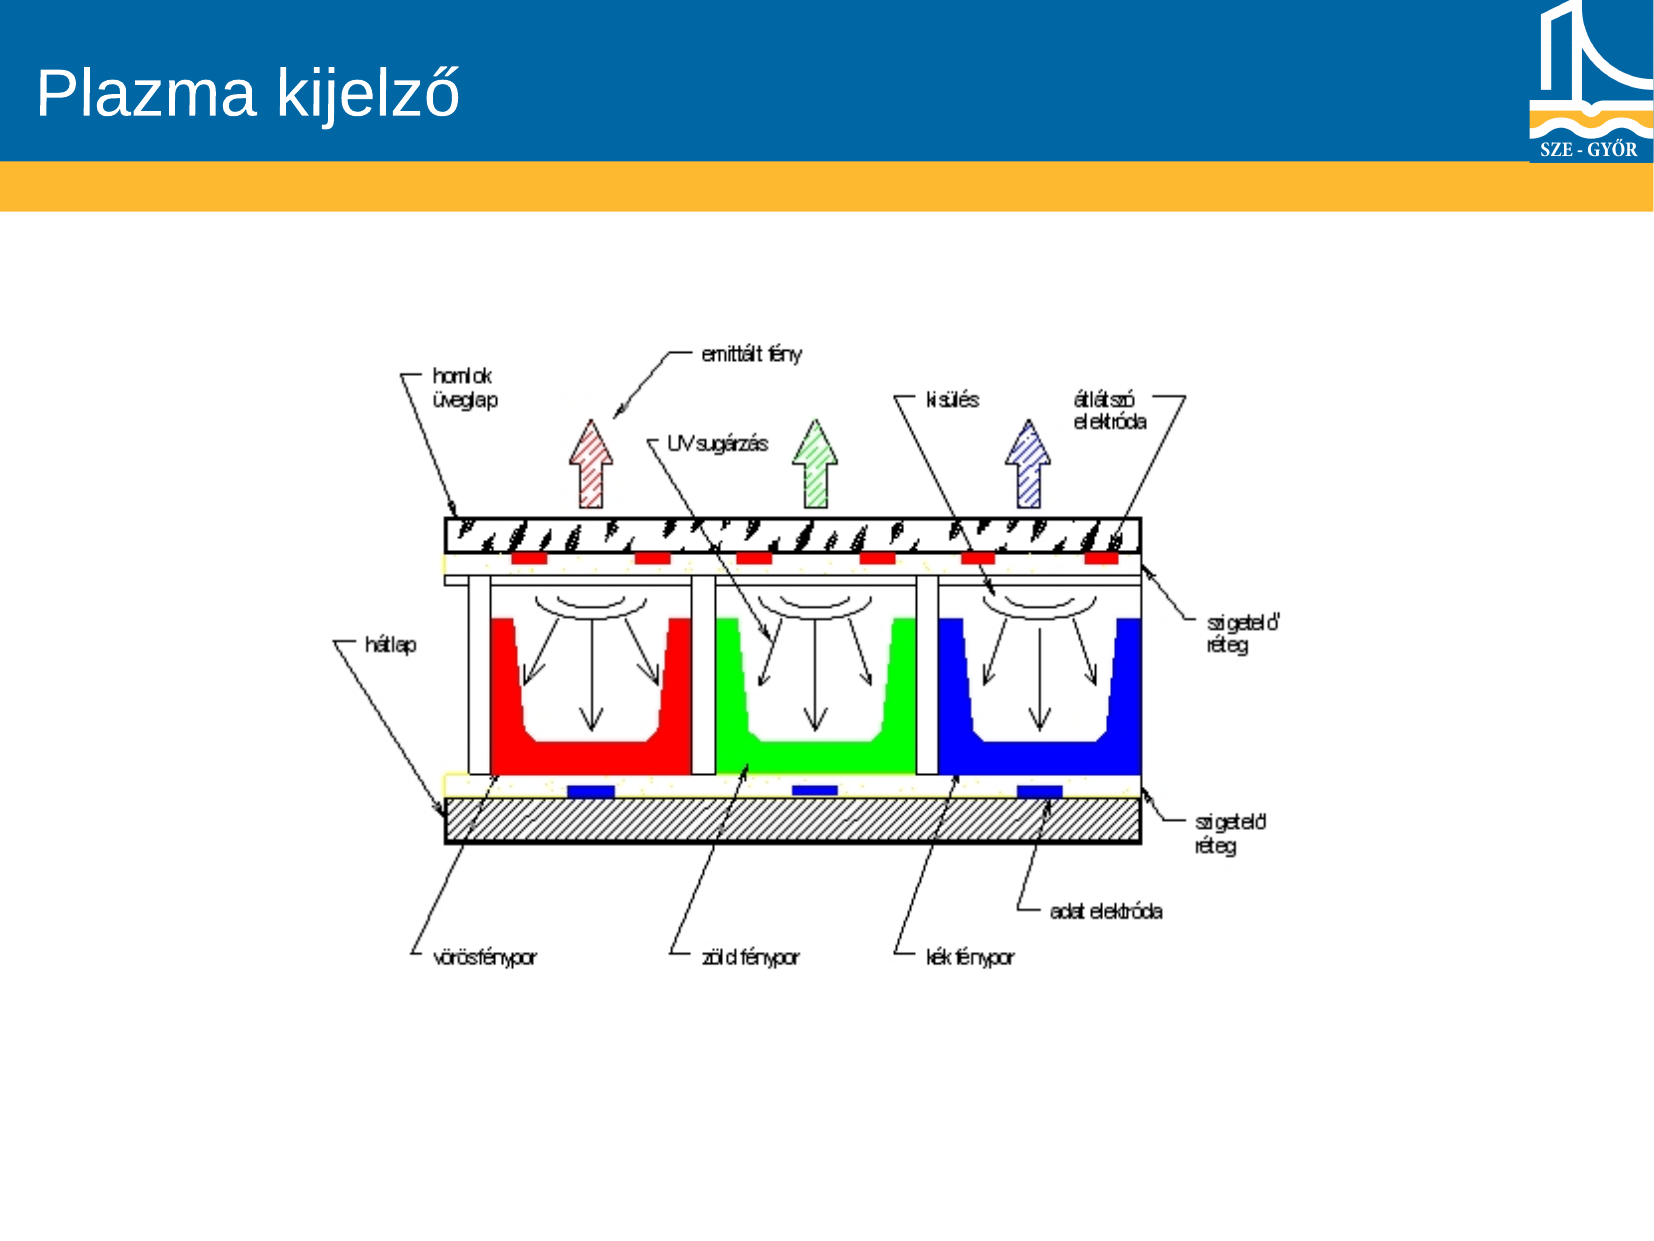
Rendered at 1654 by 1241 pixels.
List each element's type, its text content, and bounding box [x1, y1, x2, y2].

picture [1529, 0, 1654, 163]
picture [307, 330, 1308, 995]
text_box Plazma kijelző [34, 48, 1524, 144]
